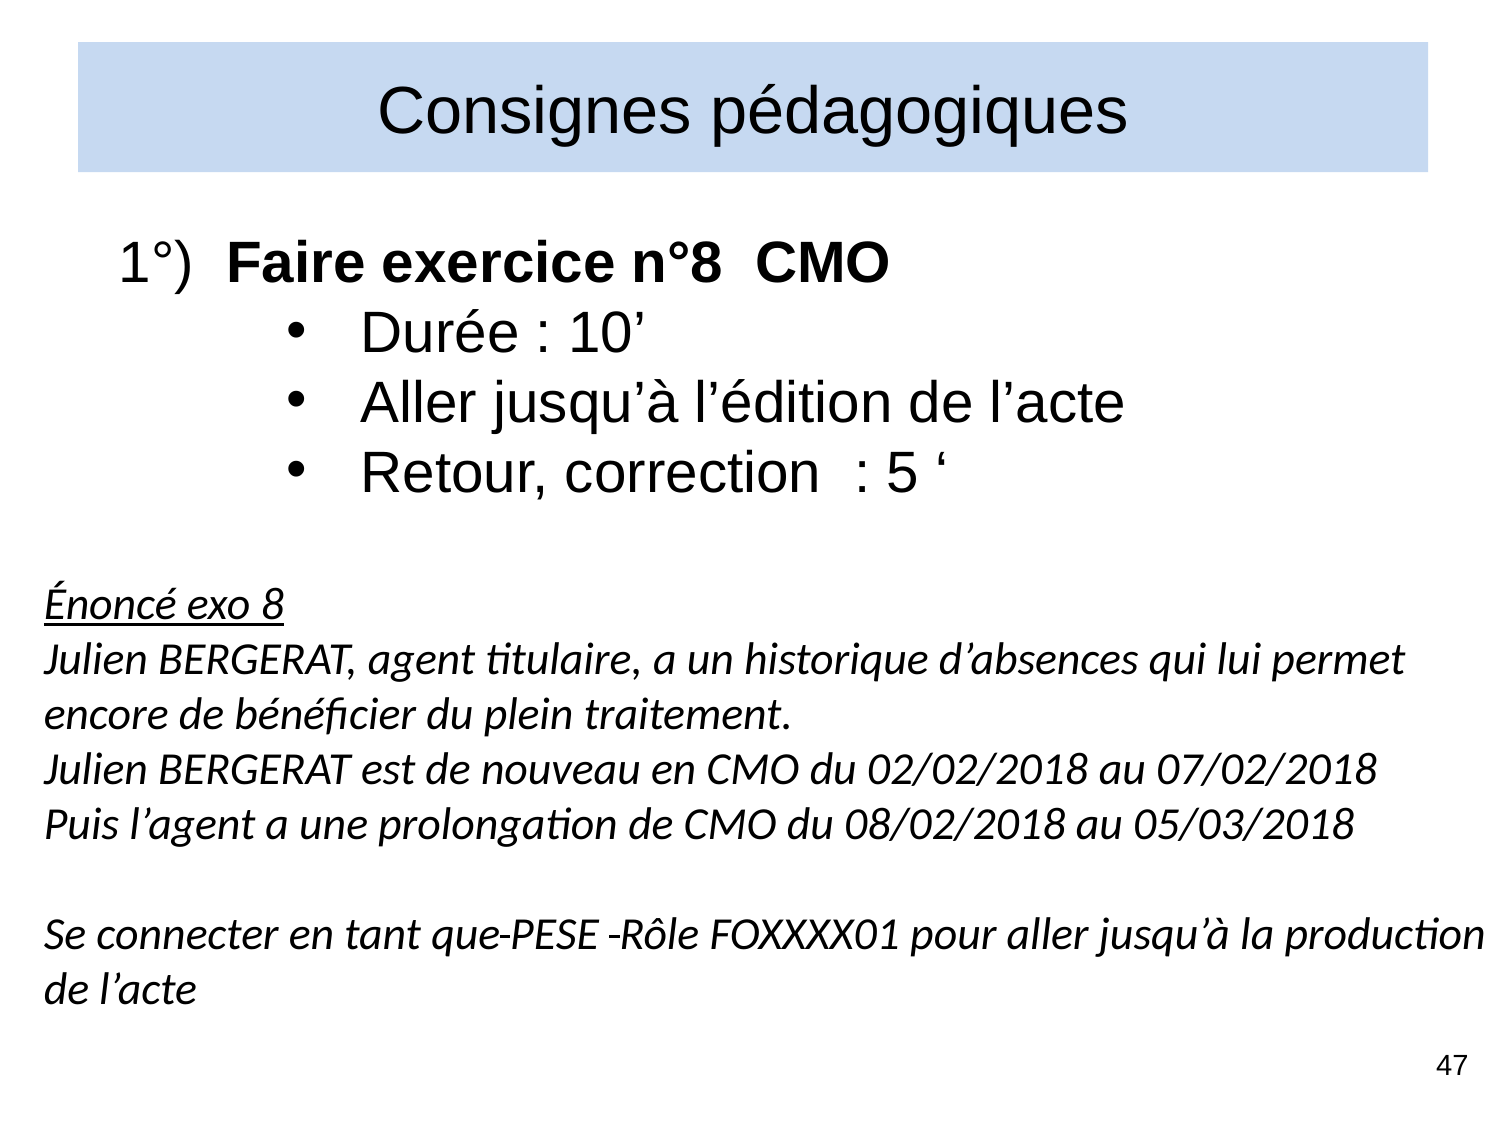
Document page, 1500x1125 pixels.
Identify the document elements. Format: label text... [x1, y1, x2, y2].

subtitle 1°) Faire exercice n°8 CMO Durée : 10’ Aller jusqu’à l’édition de l’acte Retour, correction : 5 ‘ Énoncé exo 8 Julien BERGERAT, agent titulaire, a un historique d’absences qui lui permet encore de bénéficier du plein traitement. Julien BERGERAT est de nouveau en CMO du 02/02/2018 au 07/02/2018 Puis l’agent a une prolongation de CMO du 08/02/2018 au 05/03/2018 Se connecter en tant que PESE Rôle FOXXXX01 pour aller jusqu’à la production de l’acte [43, 187, 1500, 1050]
title Consignes pédagogiques [78, 42, 1429, 173]
